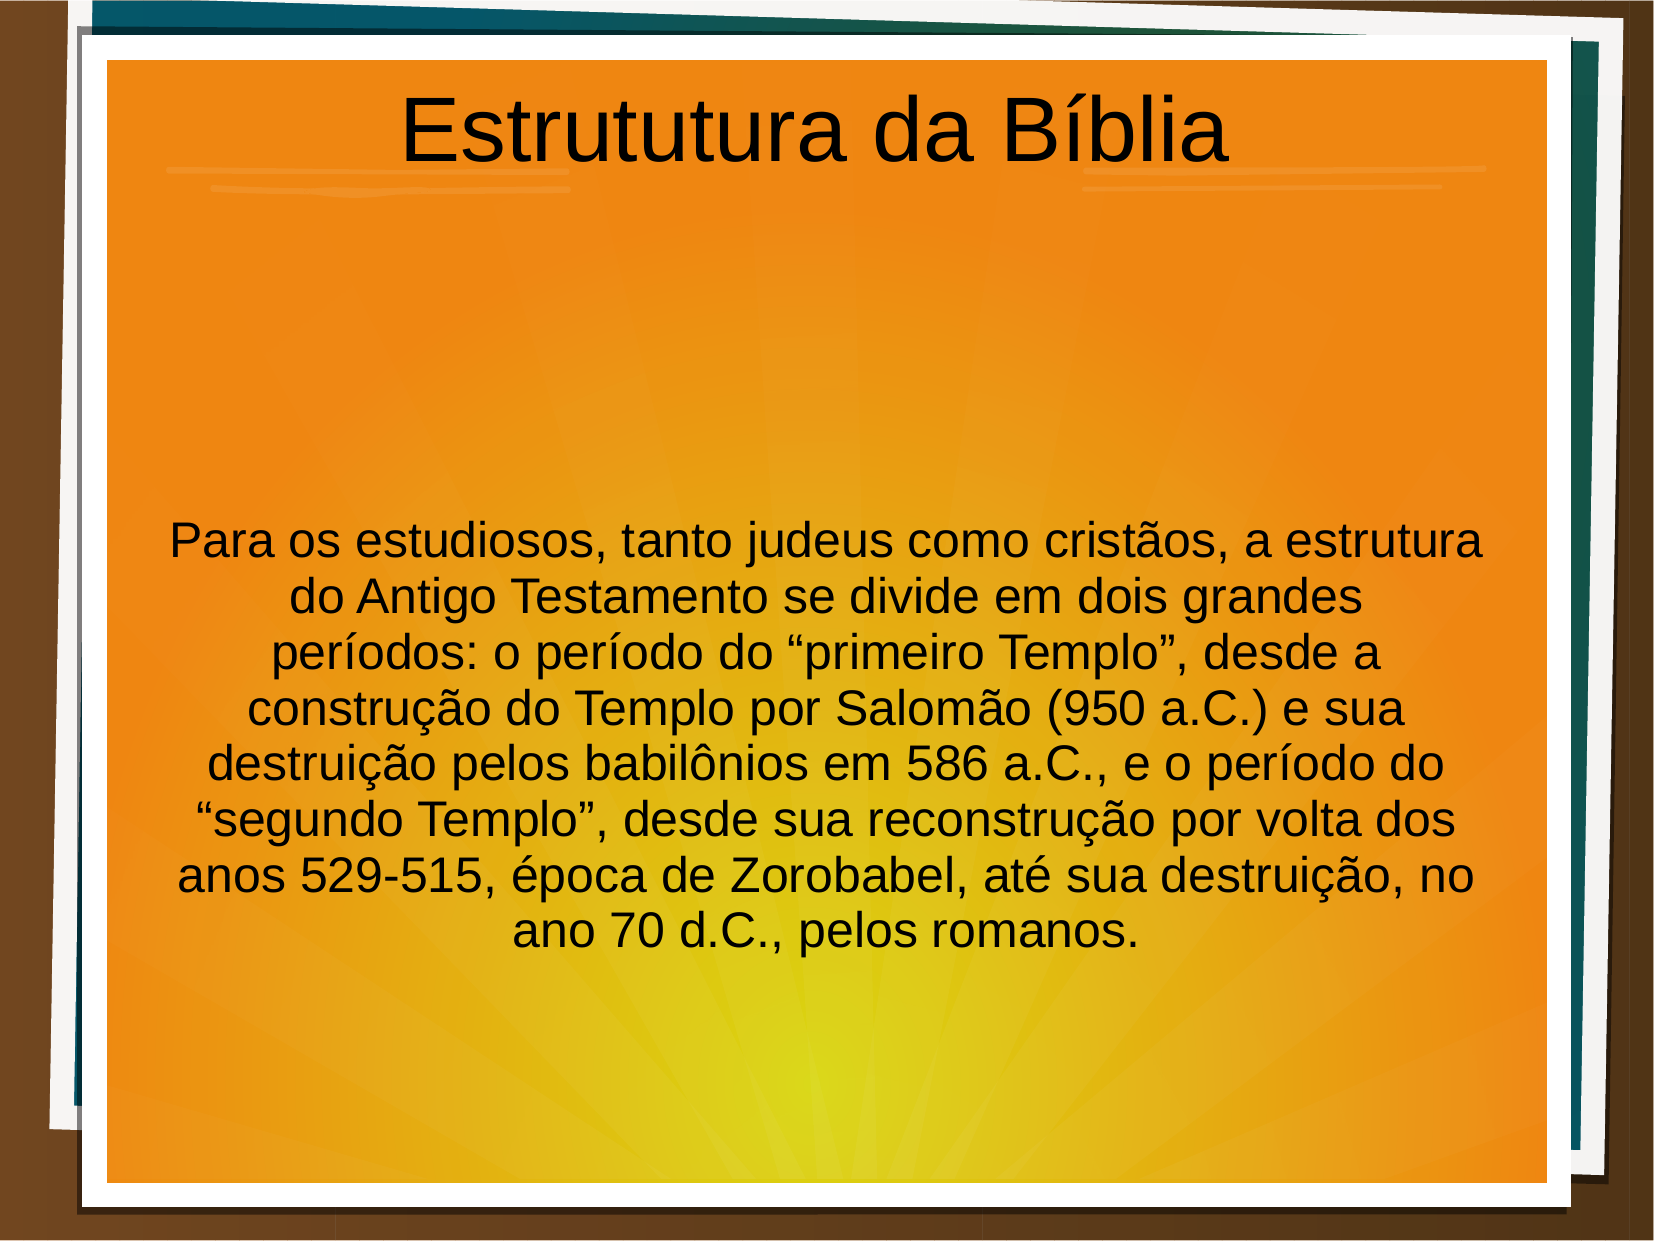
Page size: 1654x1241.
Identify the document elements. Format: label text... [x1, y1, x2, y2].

subtitle Para os estudiosos, tanto judeus como cristãos, a estrutura do Antigo Testamento se divide em dois grandes períodos: o período do “primeiro Templo”, desde a construção do Templo por Salomão (950 a.C.) e sua destruição pelos babilônios em 586 a.C., e o período do “segundo Templo”, desde sua reconstrução por volta dos anos 529-515, época de Zorobabel, até sua destruição, no ano 70 d.C., pelos romanos. [162, 212, 1492, 1241]
title Estrututura da Bíblia [295, 76, 1335, 184]
